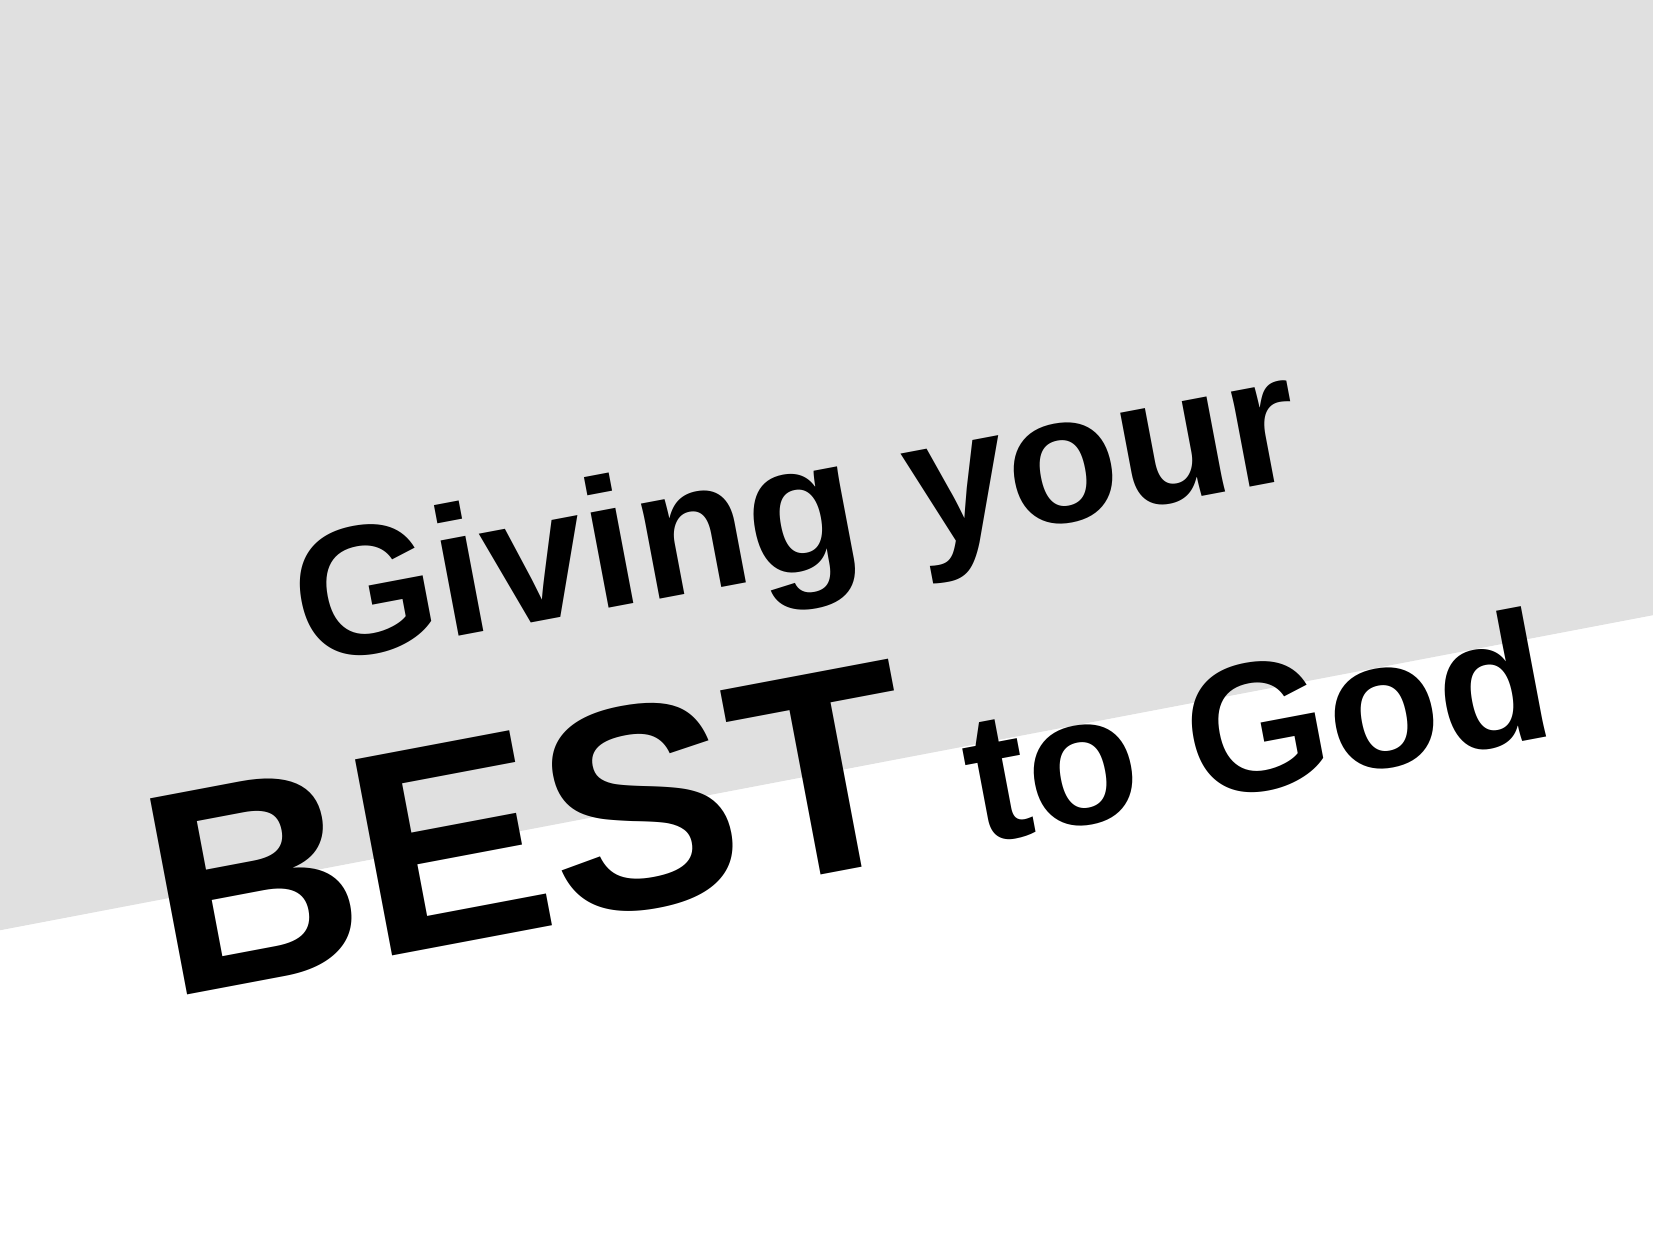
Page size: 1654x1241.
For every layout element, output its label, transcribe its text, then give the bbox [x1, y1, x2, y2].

title Giving your BEST to God [45, 268, 1606, 1066]
text_box [100, 637, 1556, 1040]
